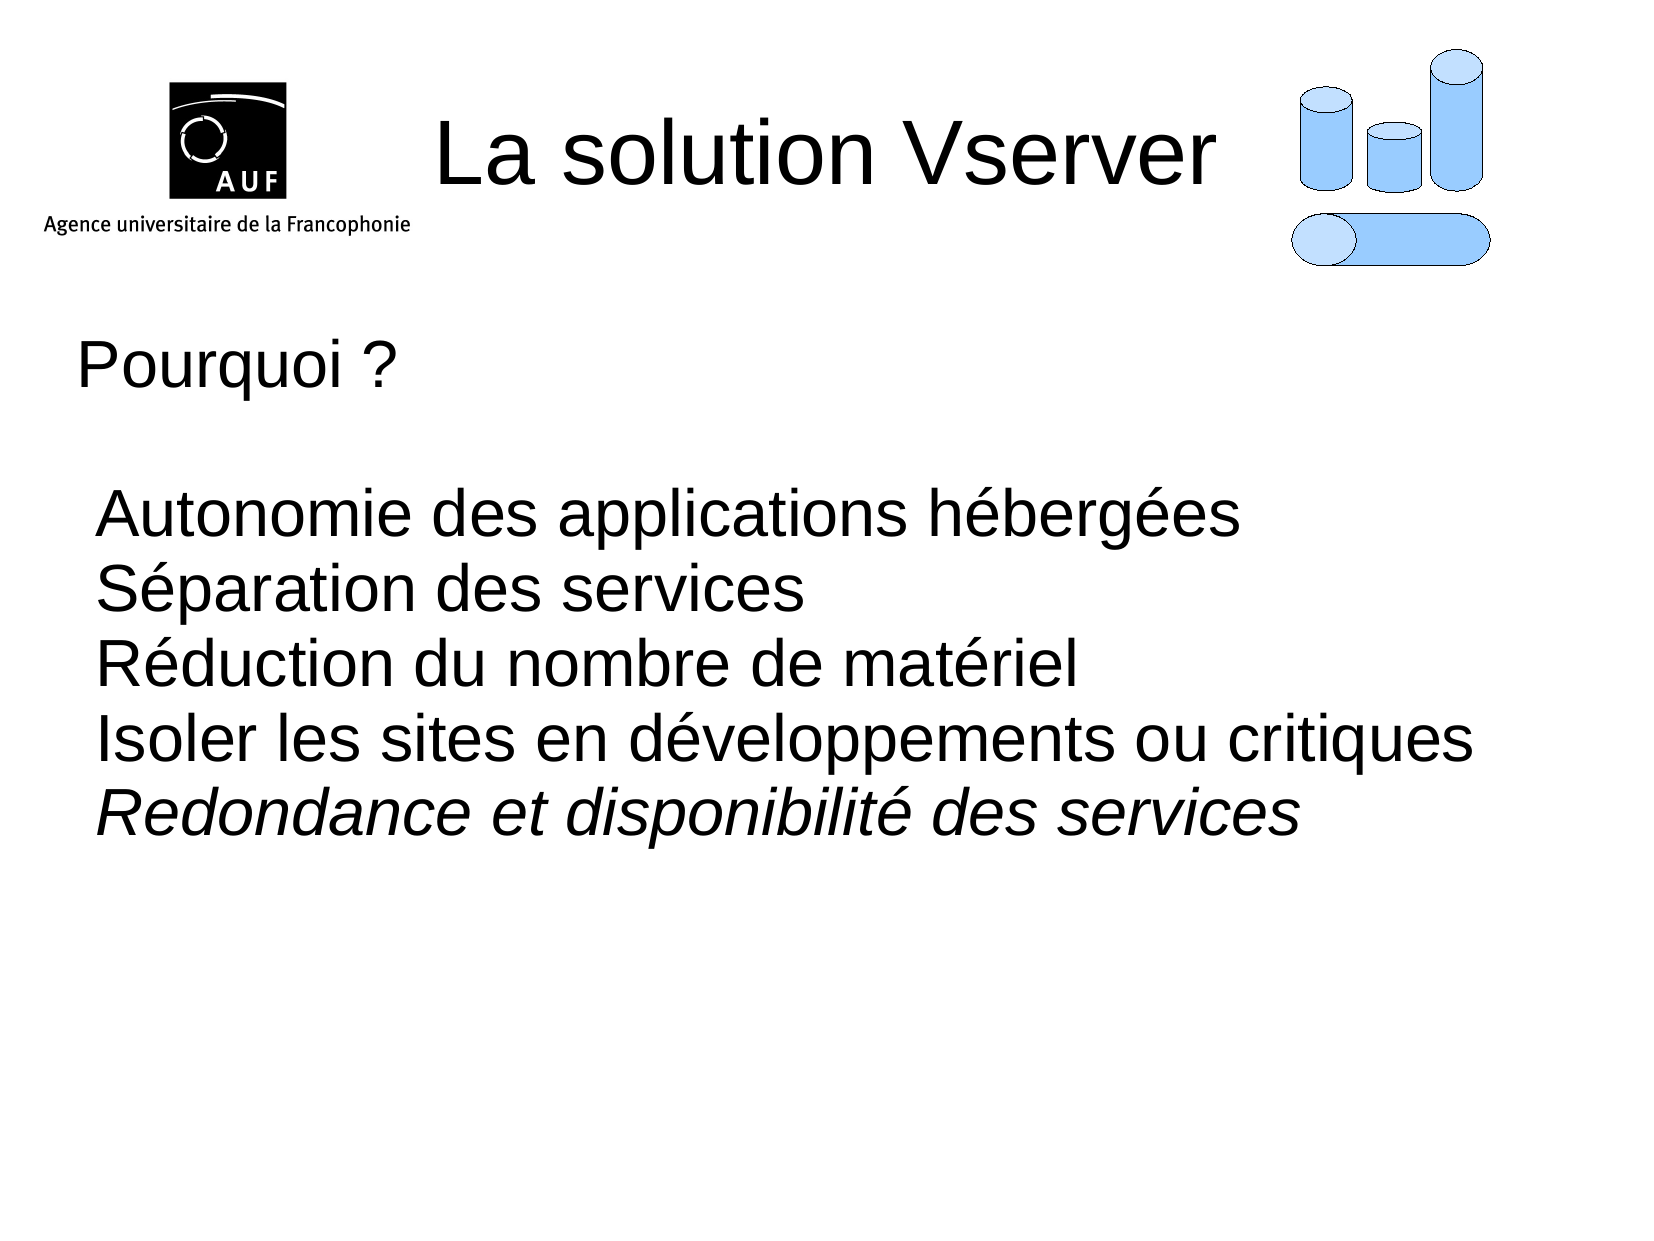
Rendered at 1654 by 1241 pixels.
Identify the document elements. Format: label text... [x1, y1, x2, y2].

subtitle Pourquoi ? Autonomie des applications hébergées Séparation des services Réduction du nombre de matériel Isoler les sites en développements ou critiques Redondance et disponibilité des services [76, 177, 1565, 1224]
picture [40, 70, 414, 237]
title La solution Vserver [82, 49, 1571, 257]
